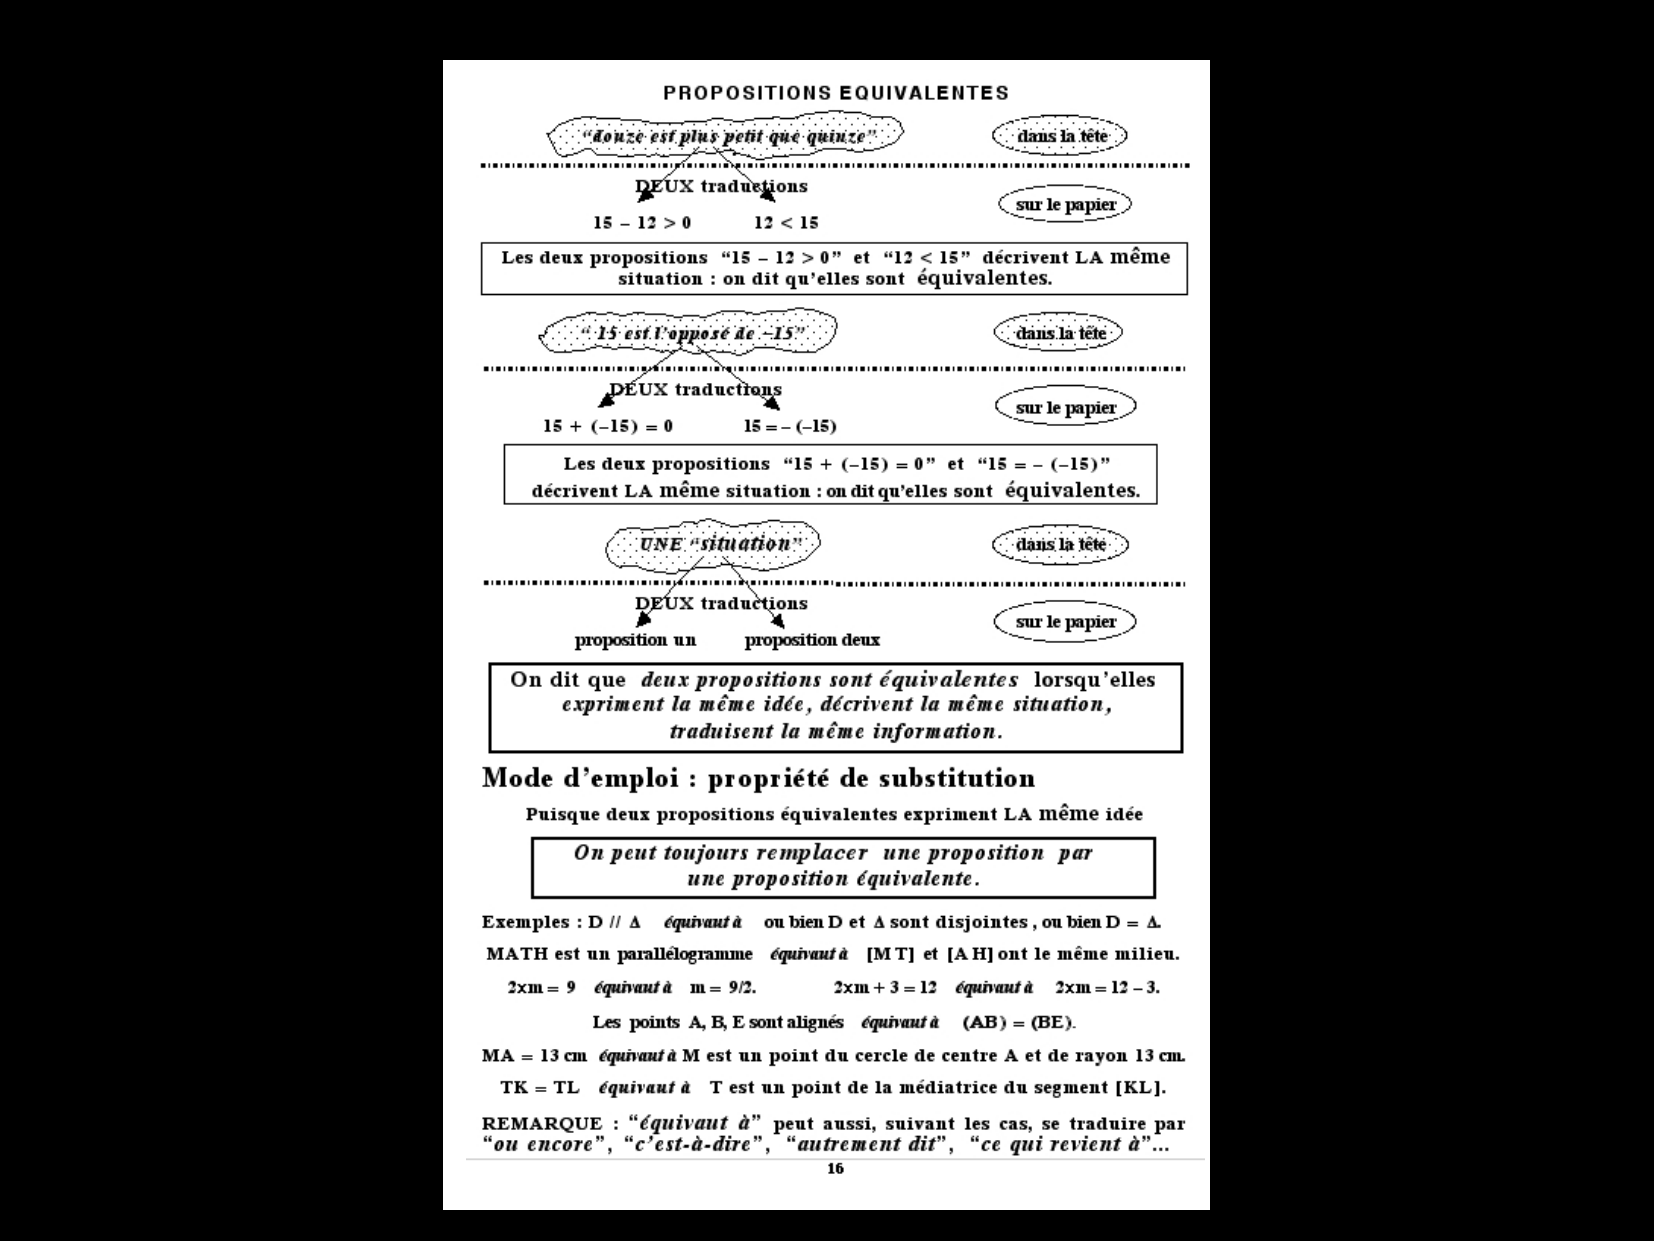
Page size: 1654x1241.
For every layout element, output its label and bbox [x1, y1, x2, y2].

picture [466, 71, 1205, 1183]
text_box [0, 0, 1654, 1241]
